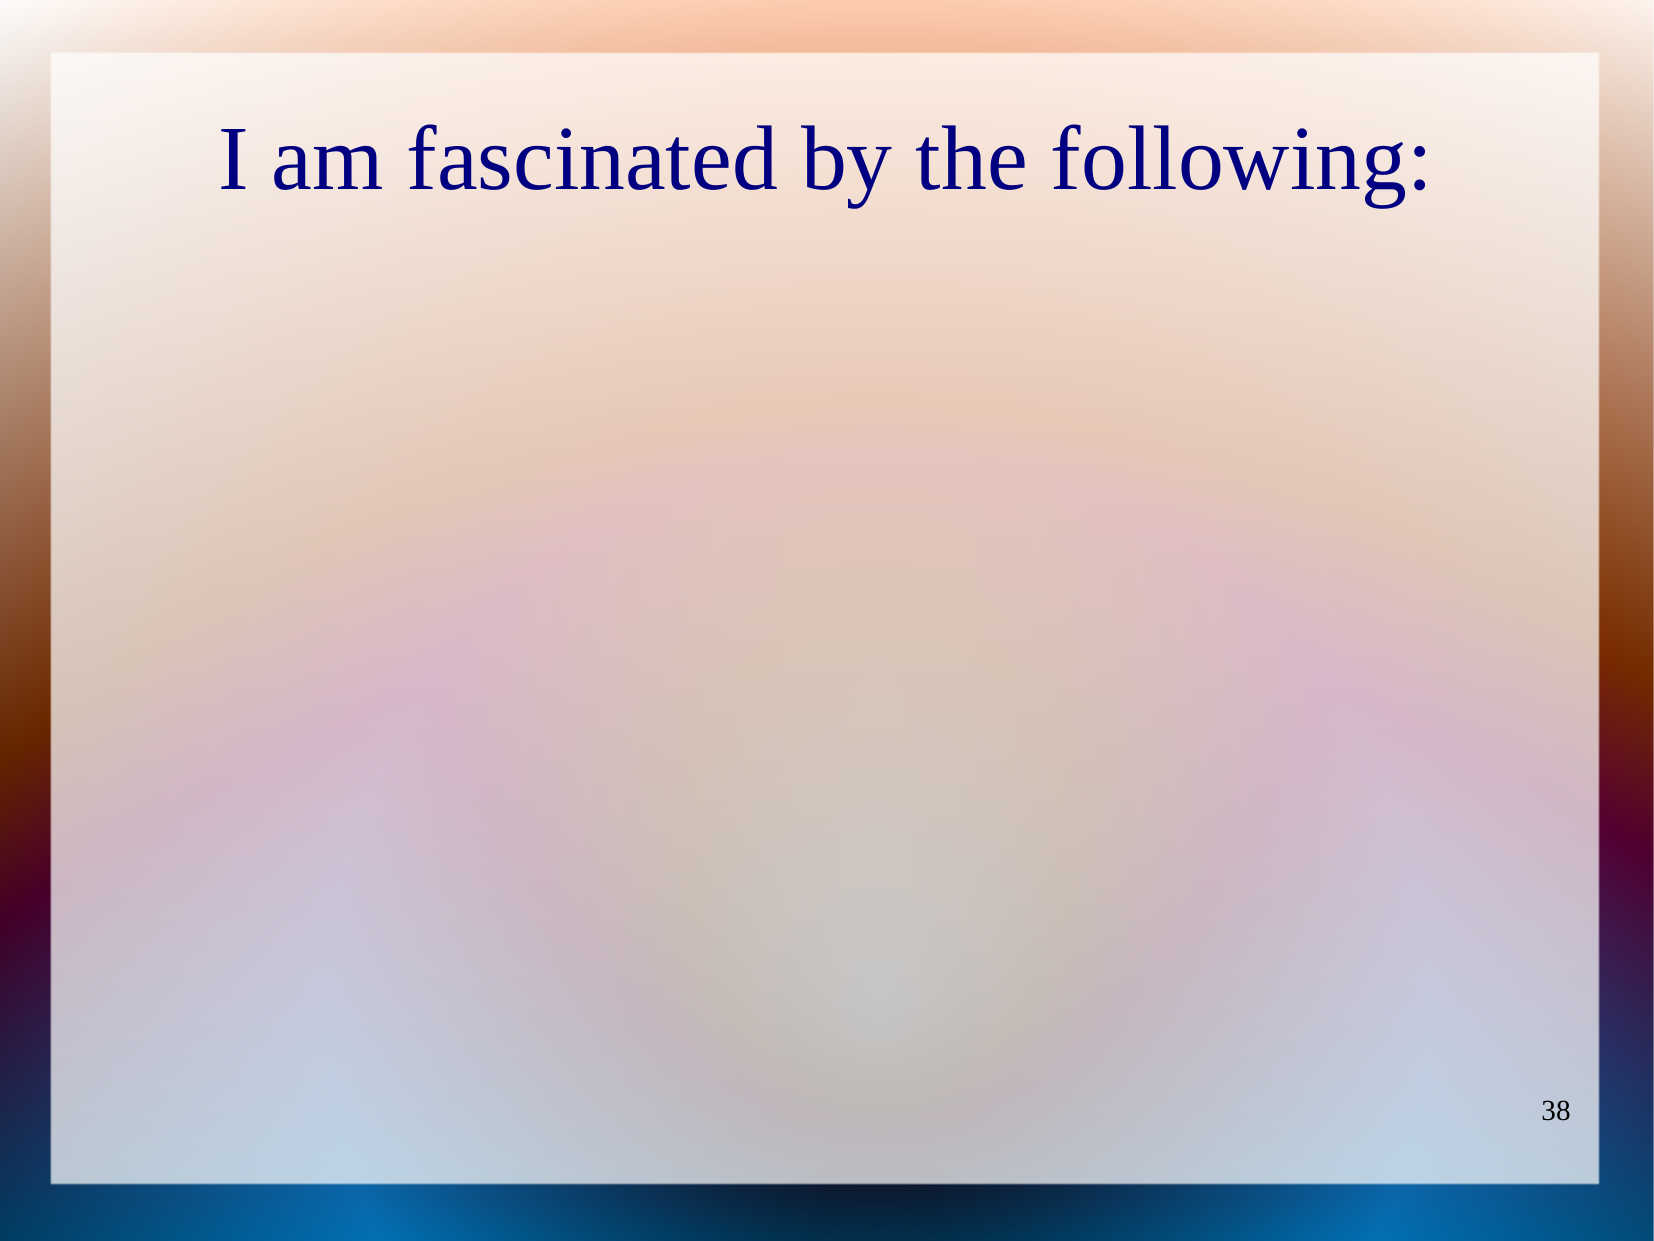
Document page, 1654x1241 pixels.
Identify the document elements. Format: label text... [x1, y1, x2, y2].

title I am fascinated by the following: [82, 55, 1571, 263]
picture [0, 0, 1654, 1241]
